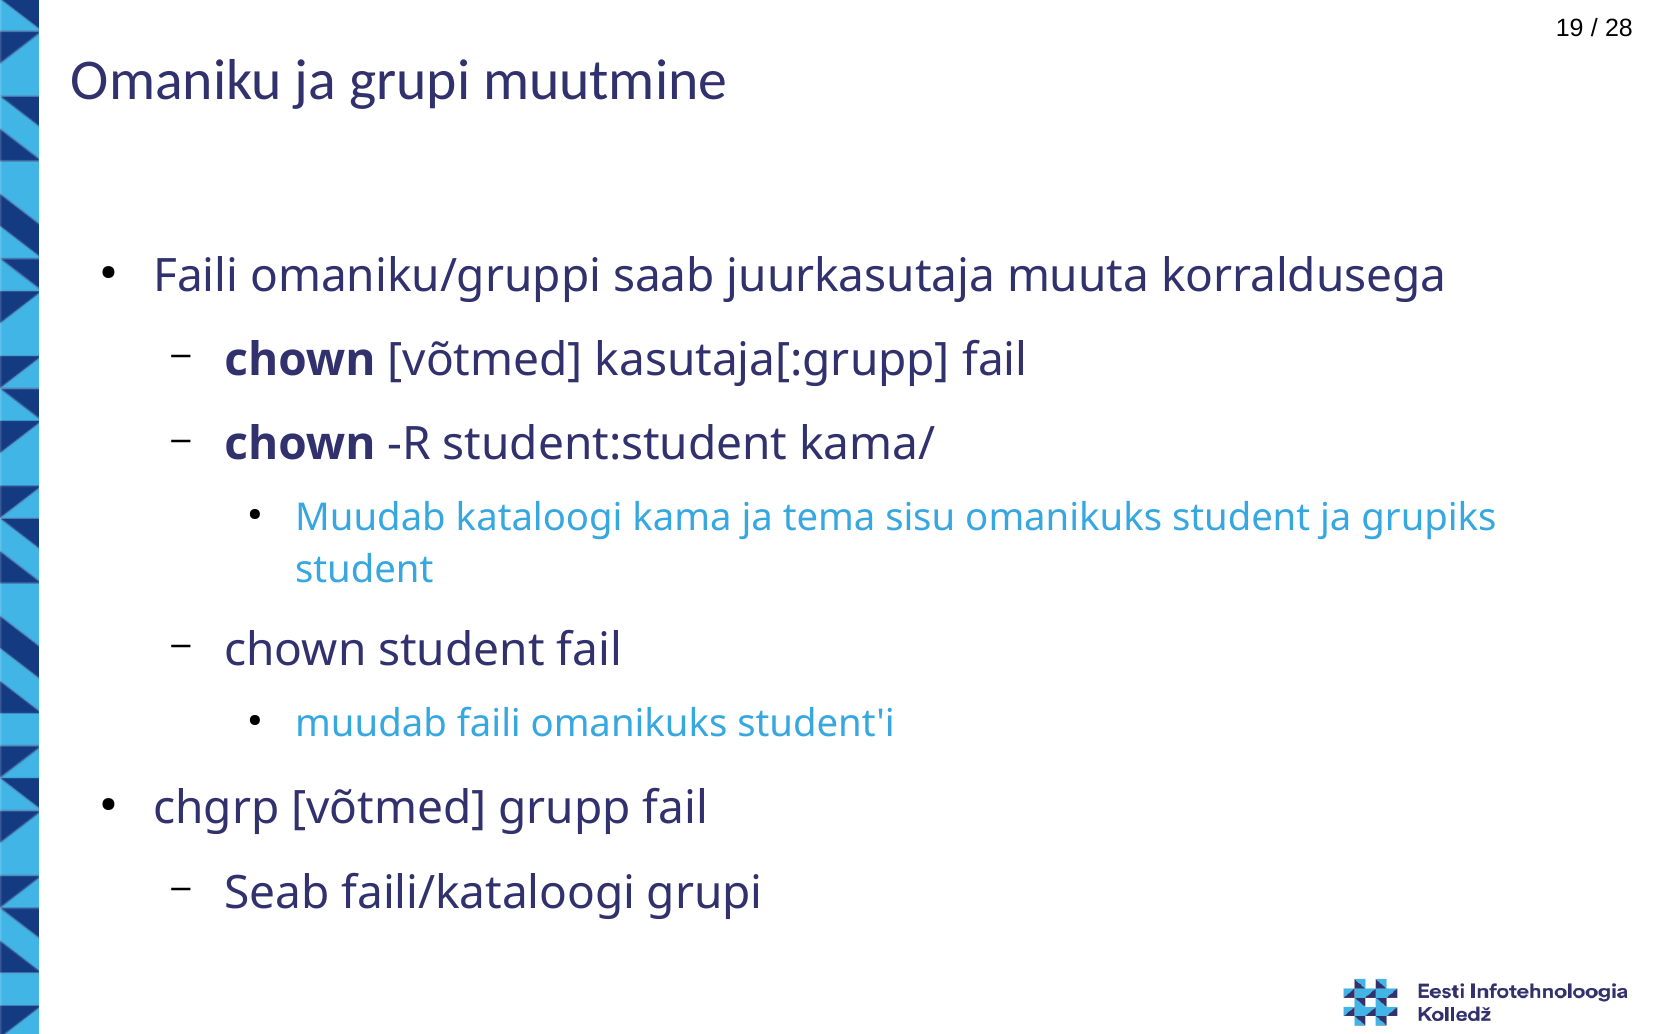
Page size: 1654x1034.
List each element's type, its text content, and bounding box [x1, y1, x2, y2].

title Omaniku ja grupi muutmine [70, 41, 1630, 130]
list Faili omaniku/gruppi saab juurkasutaja muuta korraldusega chown [võtmed] kasutaja[:grupp] fail chown -R student:student kama/ Muudab kataloogi kama ja tema sisu omanikuks student ja grupiks student chown student fail muudab faili omanikuks student'i chgrp [võtmed] grupp fail Seab faili/kataloogi grupi [82, 241, 1538, 985]
